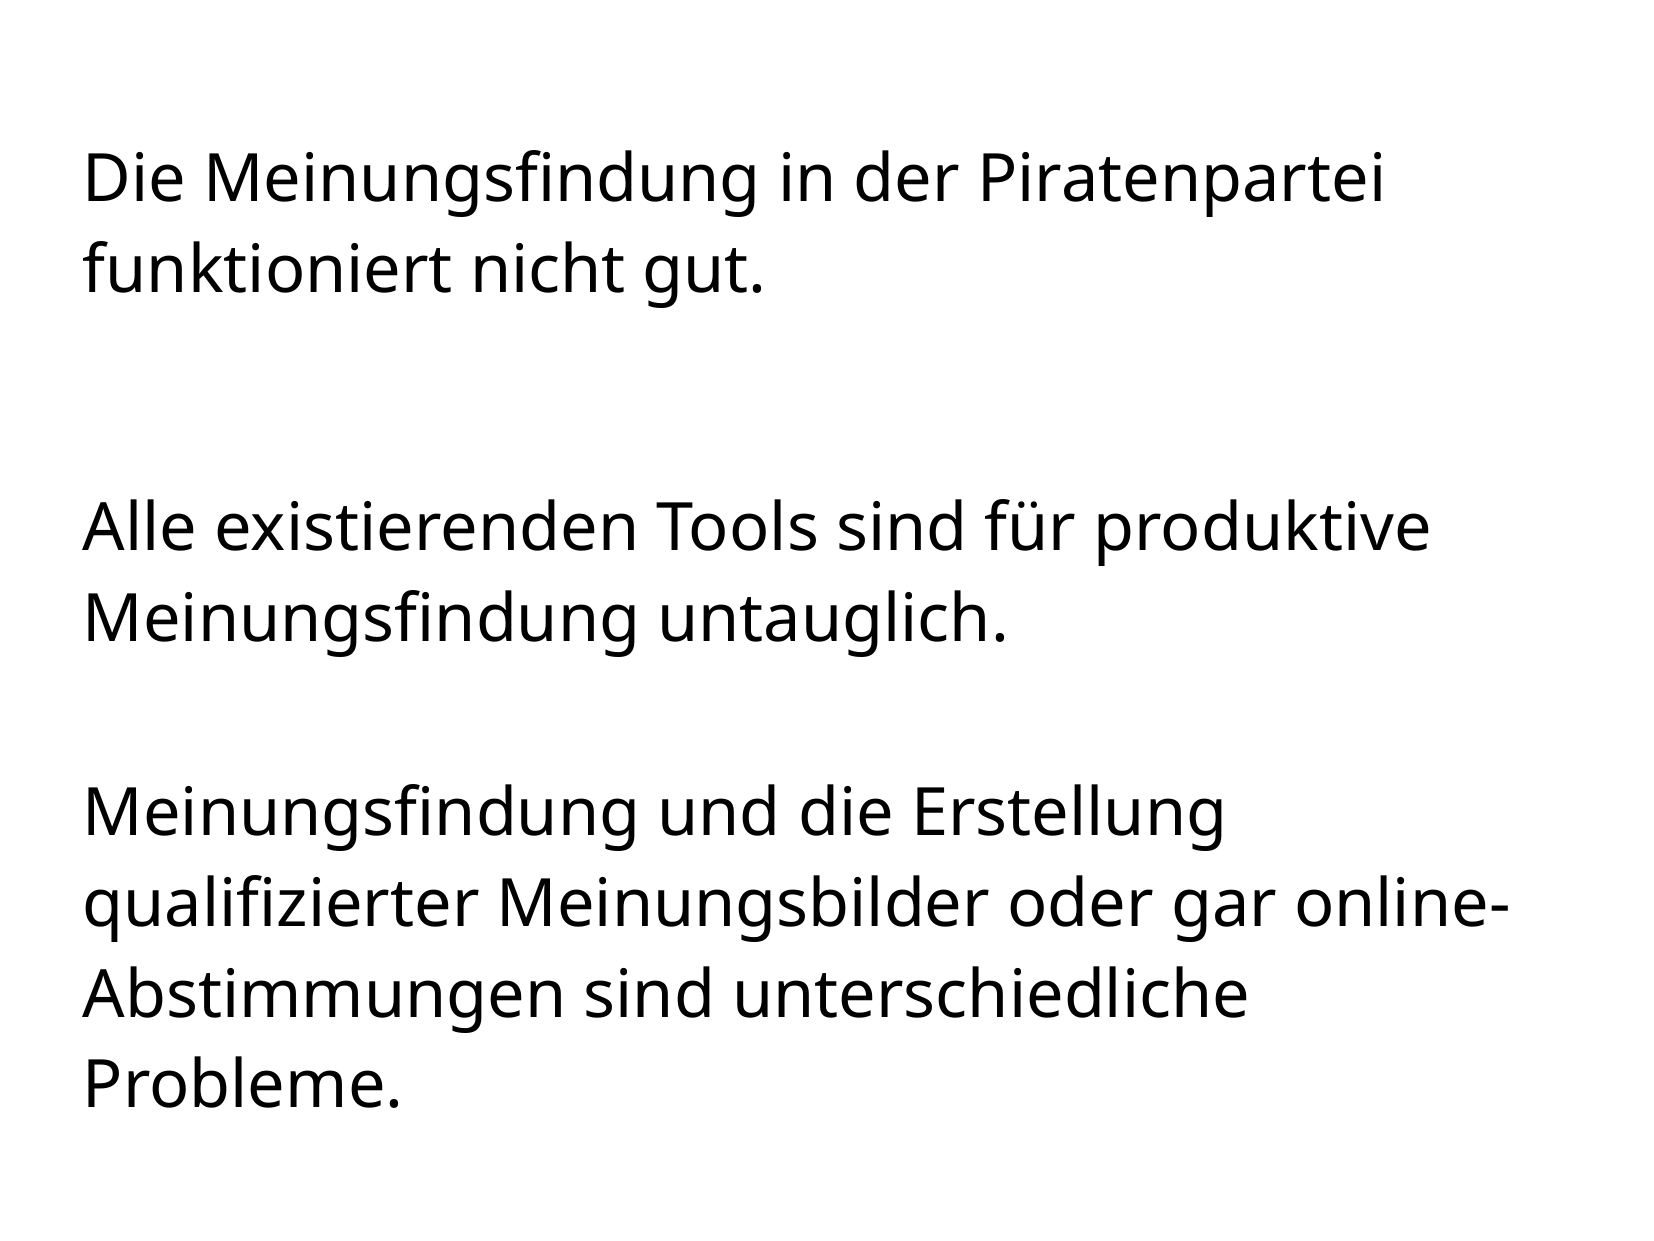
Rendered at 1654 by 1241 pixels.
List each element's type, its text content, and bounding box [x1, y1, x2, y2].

text_box Die Meinungsfindung in der Piratenpartei funktioniert nicht gut. [82, 141, 1548, 301]
text_box Meinungsfindung und die Erstellung qualifizierter Meinungsbilder oder gar online-Abstimmungen sind unterschiedliche Probleme. [82, 826, 1548, 1065]
text_box Alle existierenden Tools sind für produktive Meinungsfindung untauglich. [82, 491, 1548, 650]
